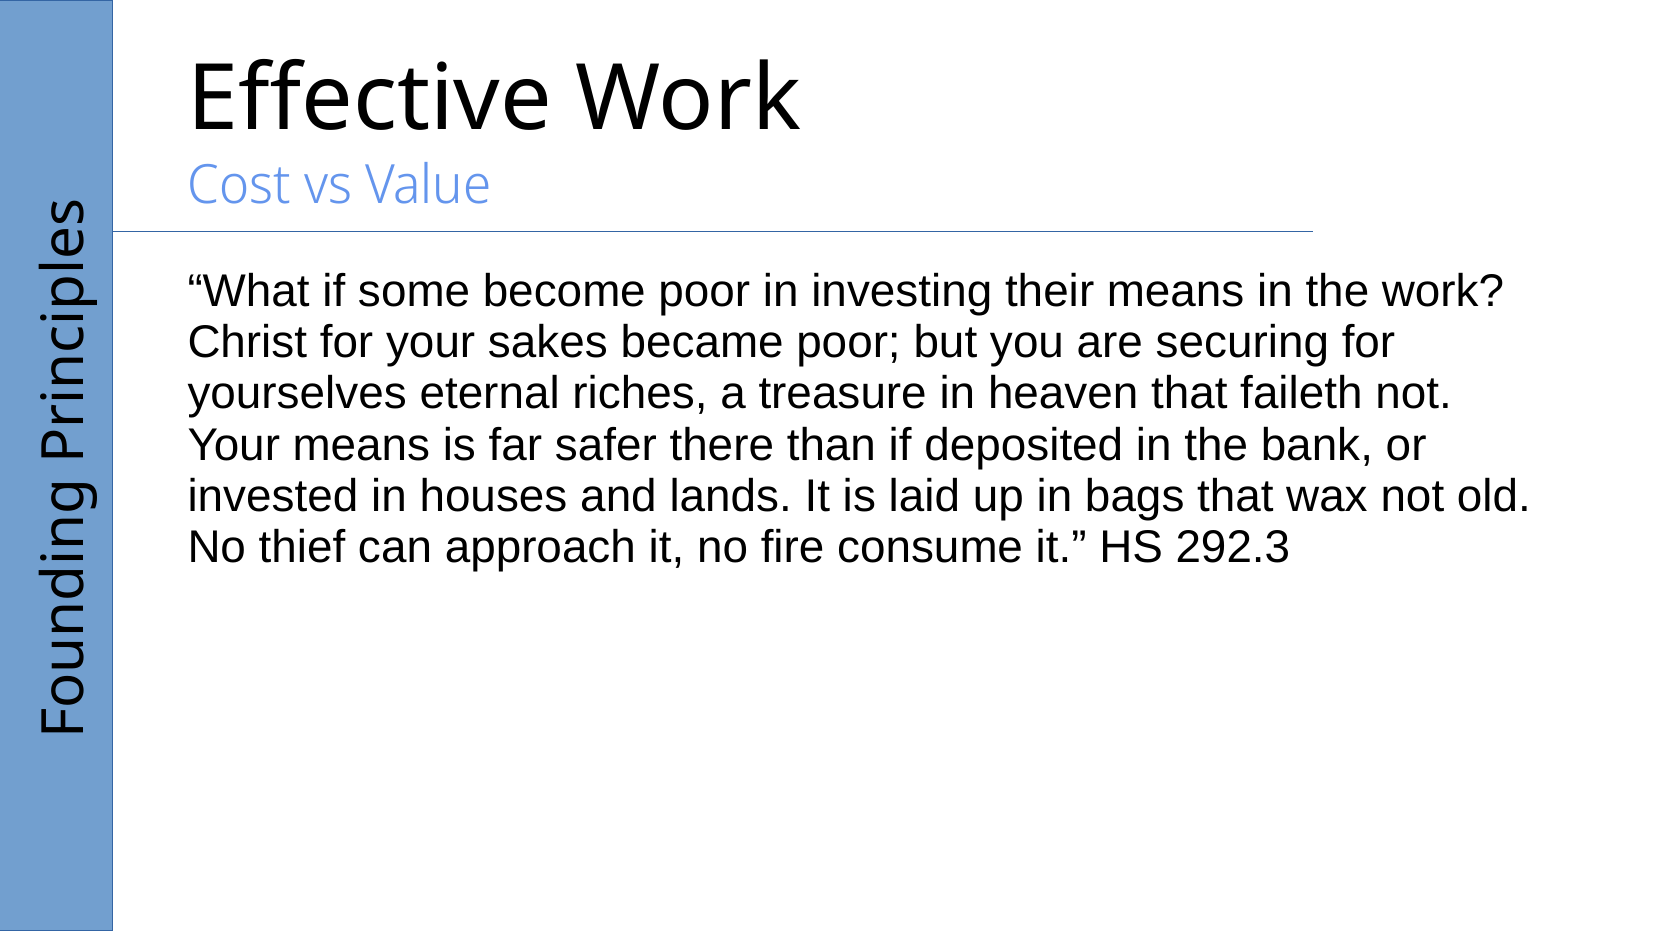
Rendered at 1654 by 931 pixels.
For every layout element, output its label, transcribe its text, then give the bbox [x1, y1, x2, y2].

title Effective Work [187, 33, 1571, 125]
text_box [0, 0, 113, 931]
title Cost vs Value [187, 125, 1571, 239]
subtitle “What if some become poor in investing their means in the work? Christ for your sakes became poor; but you are securing for yourselves eternal riches, a treasure in heaven that faileth not. Your means is far safer there than if deposited in the bank, or invested in houses and lands. It is laid up in bags that wax not old. No thief can approach it, no fire consume it.” HS 292.3 [187, 264, 1538, 573]
text_box Founding Principles [13, 37, 105, 901]
